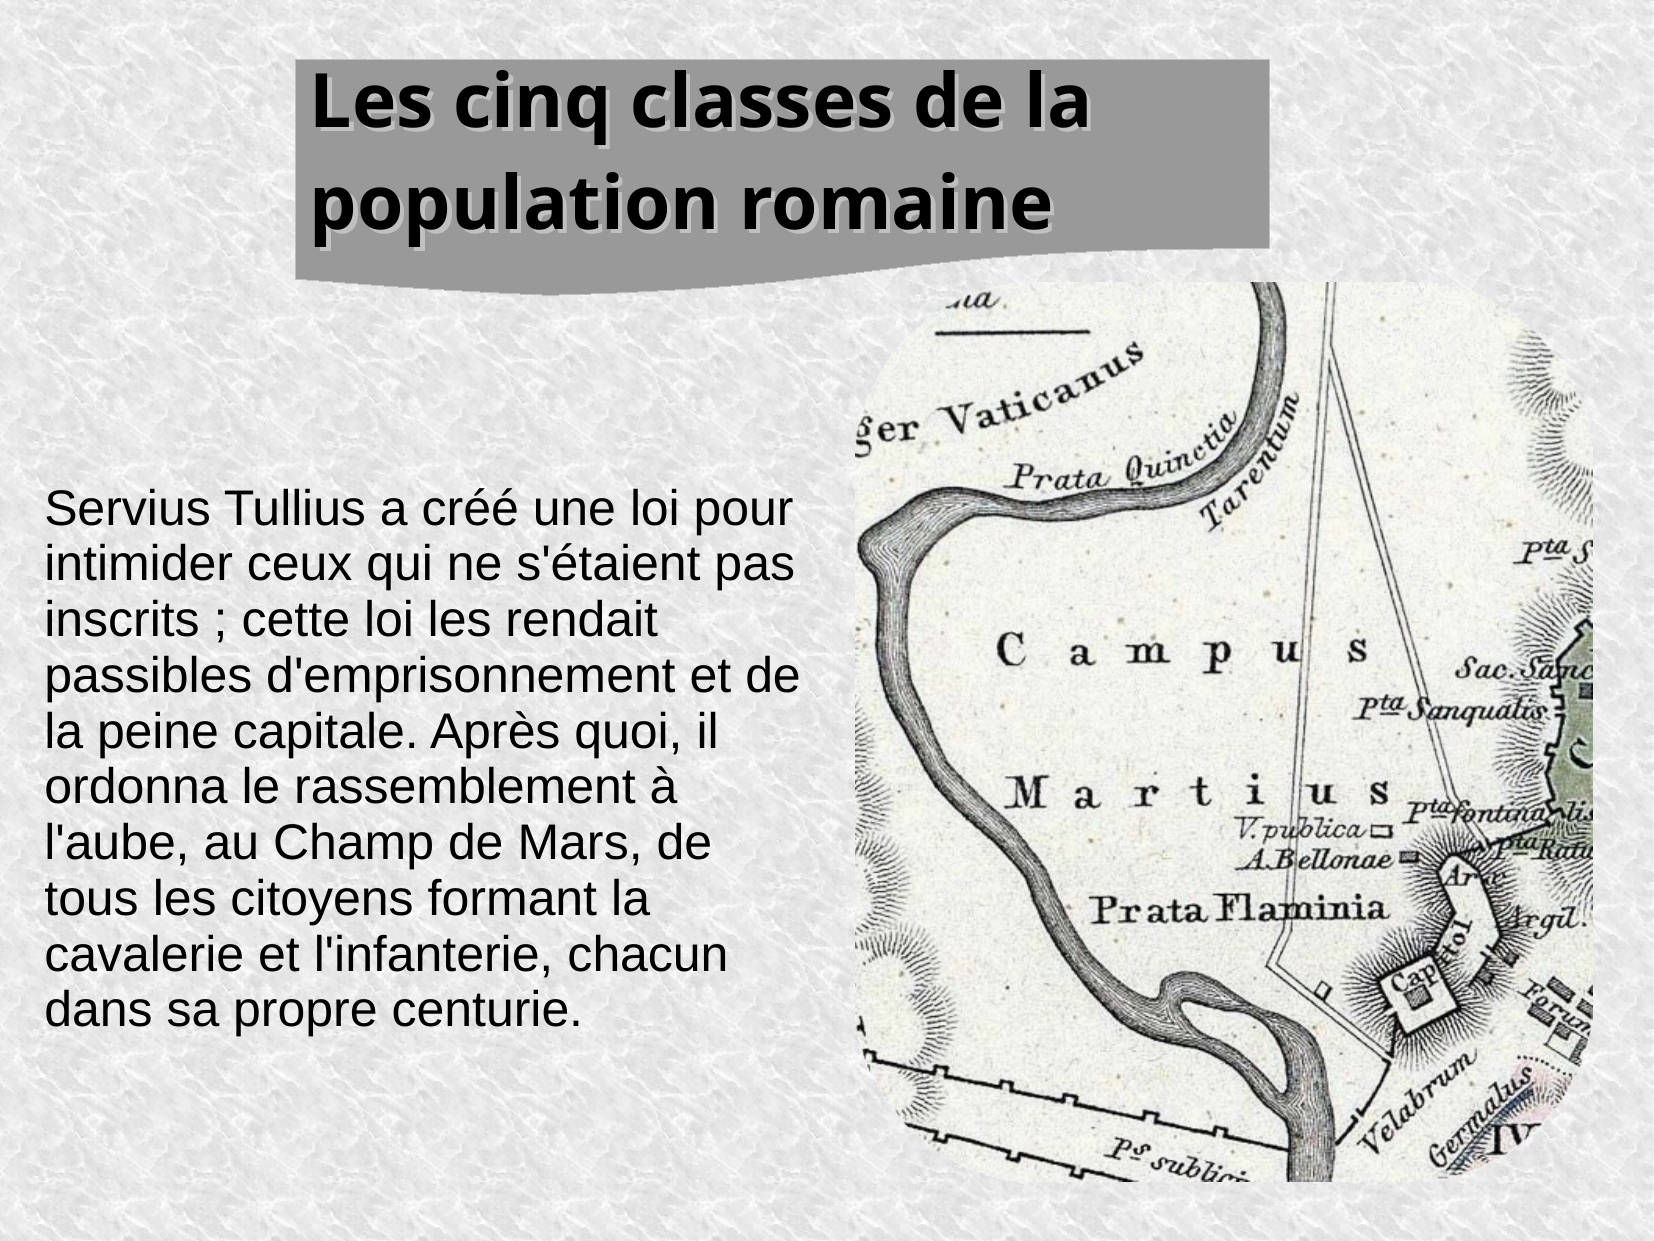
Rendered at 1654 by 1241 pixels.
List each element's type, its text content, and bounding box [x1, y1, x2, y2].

text_box Les cinq classes de la population romaine [295, 39, 1359, 266]
text_box Servius Tullius a créé une loi pour intimider ceux qui ne s'étaient pas inscrits ; cette loi les rendait passibles d'emprisonnement et de la peine capitale. Après quoi, il ordonna le rassemblement à l'aube, au Champ de Mars, de tous les citoyens formant la cavalerie et l'infanterie, chacun dans sa propre centurie. [29, 472, 821, 1045]
text_box [295, 266, 914, 296]
picture [0, 0, 1654, 1241]
